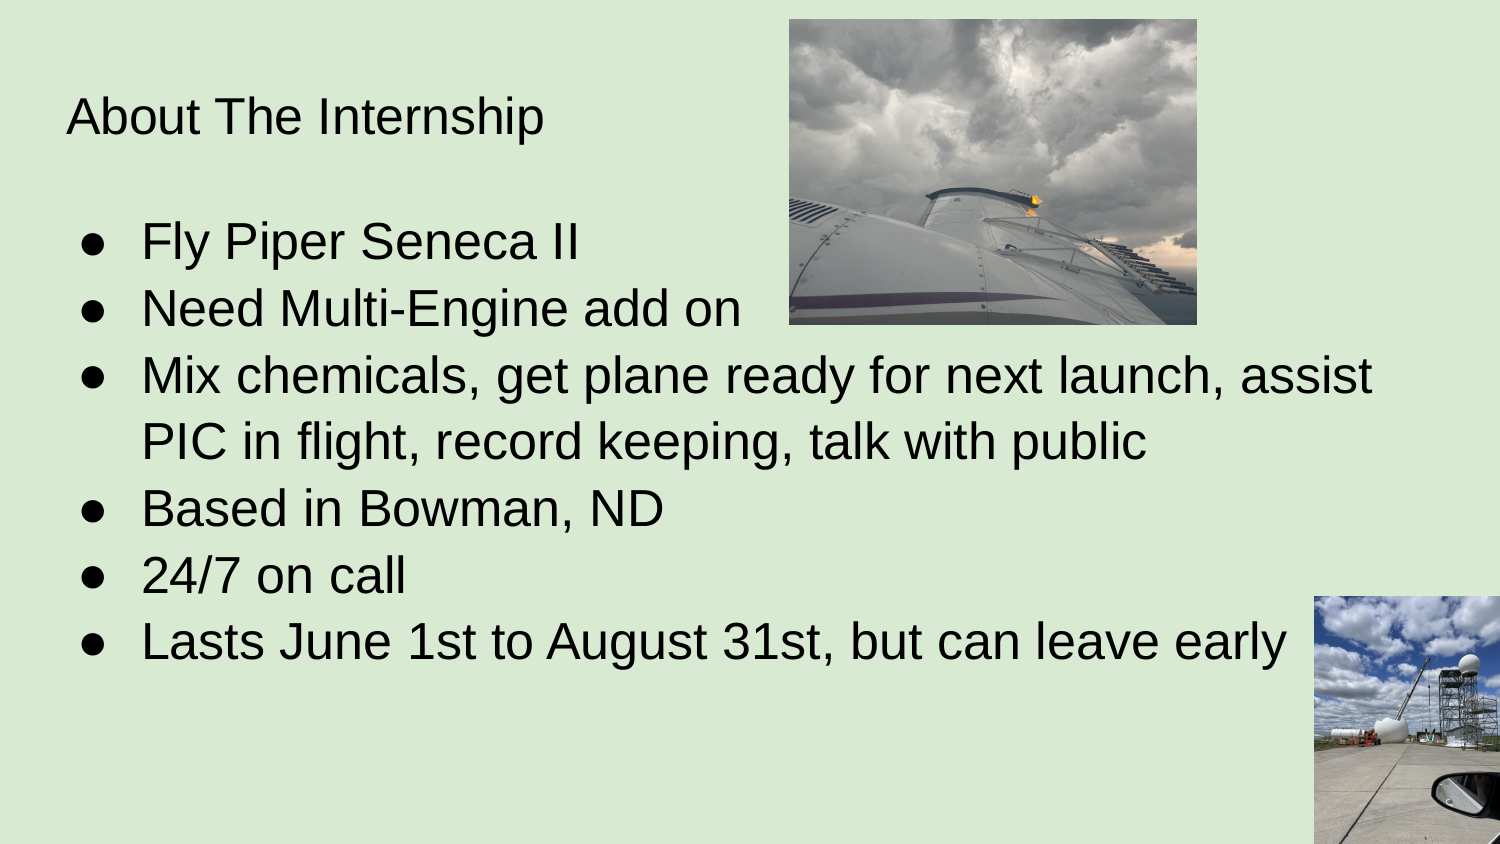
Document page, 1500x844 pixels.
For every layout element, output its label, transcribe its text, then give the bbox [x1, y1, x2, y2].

picture [1314, 596, 1500, 844]
title About The Internship [51, 72, 578, 167]
list Fly Piper Seneca II Need Multi-Engine add on Mix chemicals, get plane ready for next launch, assist PIC in flight, record keeping, talk with public Based in Bowman, ND 24/7 on call Lasts June 1st to August 31st, but can leave early [51, 189, 1449, 832]
picture [789, 19, 1197, 325]
